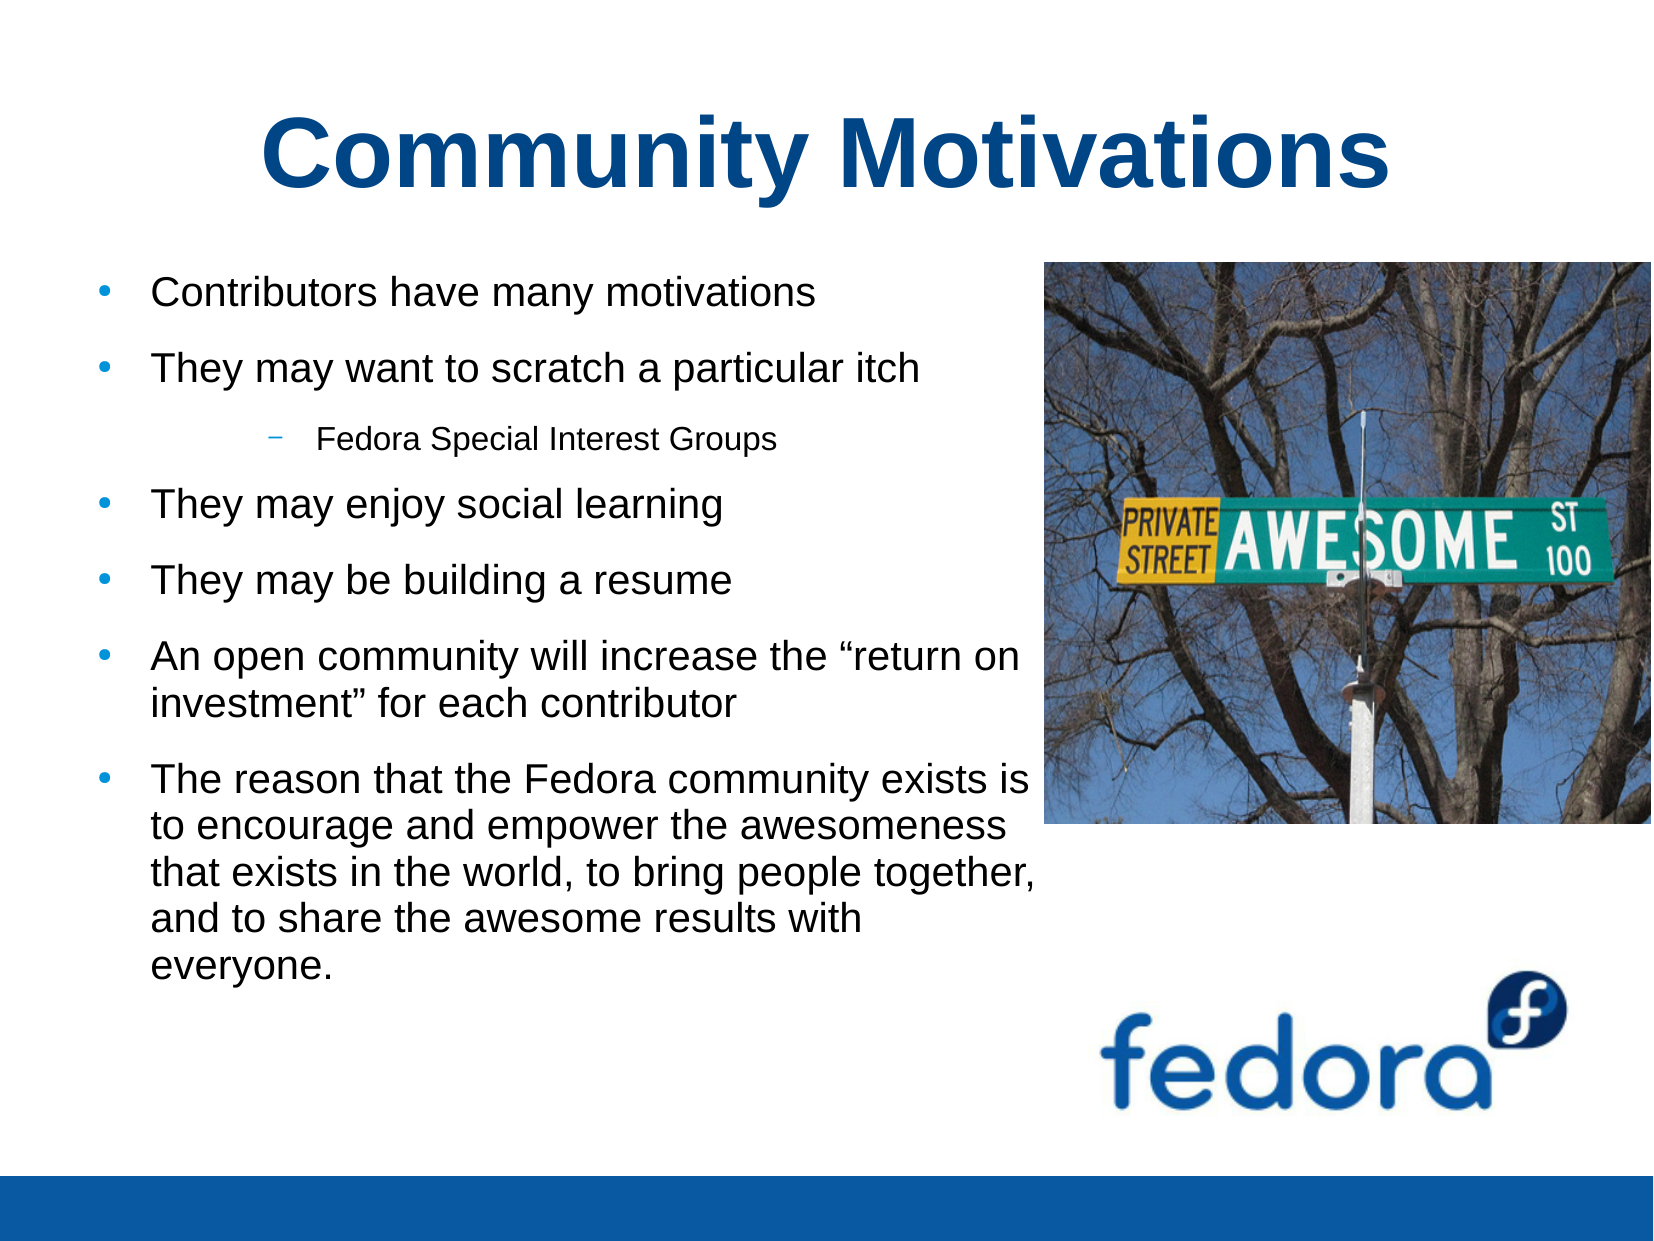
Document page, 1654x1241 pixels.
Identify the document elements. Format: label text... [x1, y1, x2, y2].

list Contributors have many motivations They may want to scratch a particular itch Fedora Special Interest Groups They may enjoy social learning They may be building a resume An open community will increase the “return on investment” for each contributor The reason that the Fedora community exists is to encourage and empower the awesomeness that exists in the world, to bring people together, and to share the awesome results with everyone. [79, 268, 1051, 1088]
title Community Motivations [82, 49, 1571, 257]
picture [0, 0, 1654, 1241]
